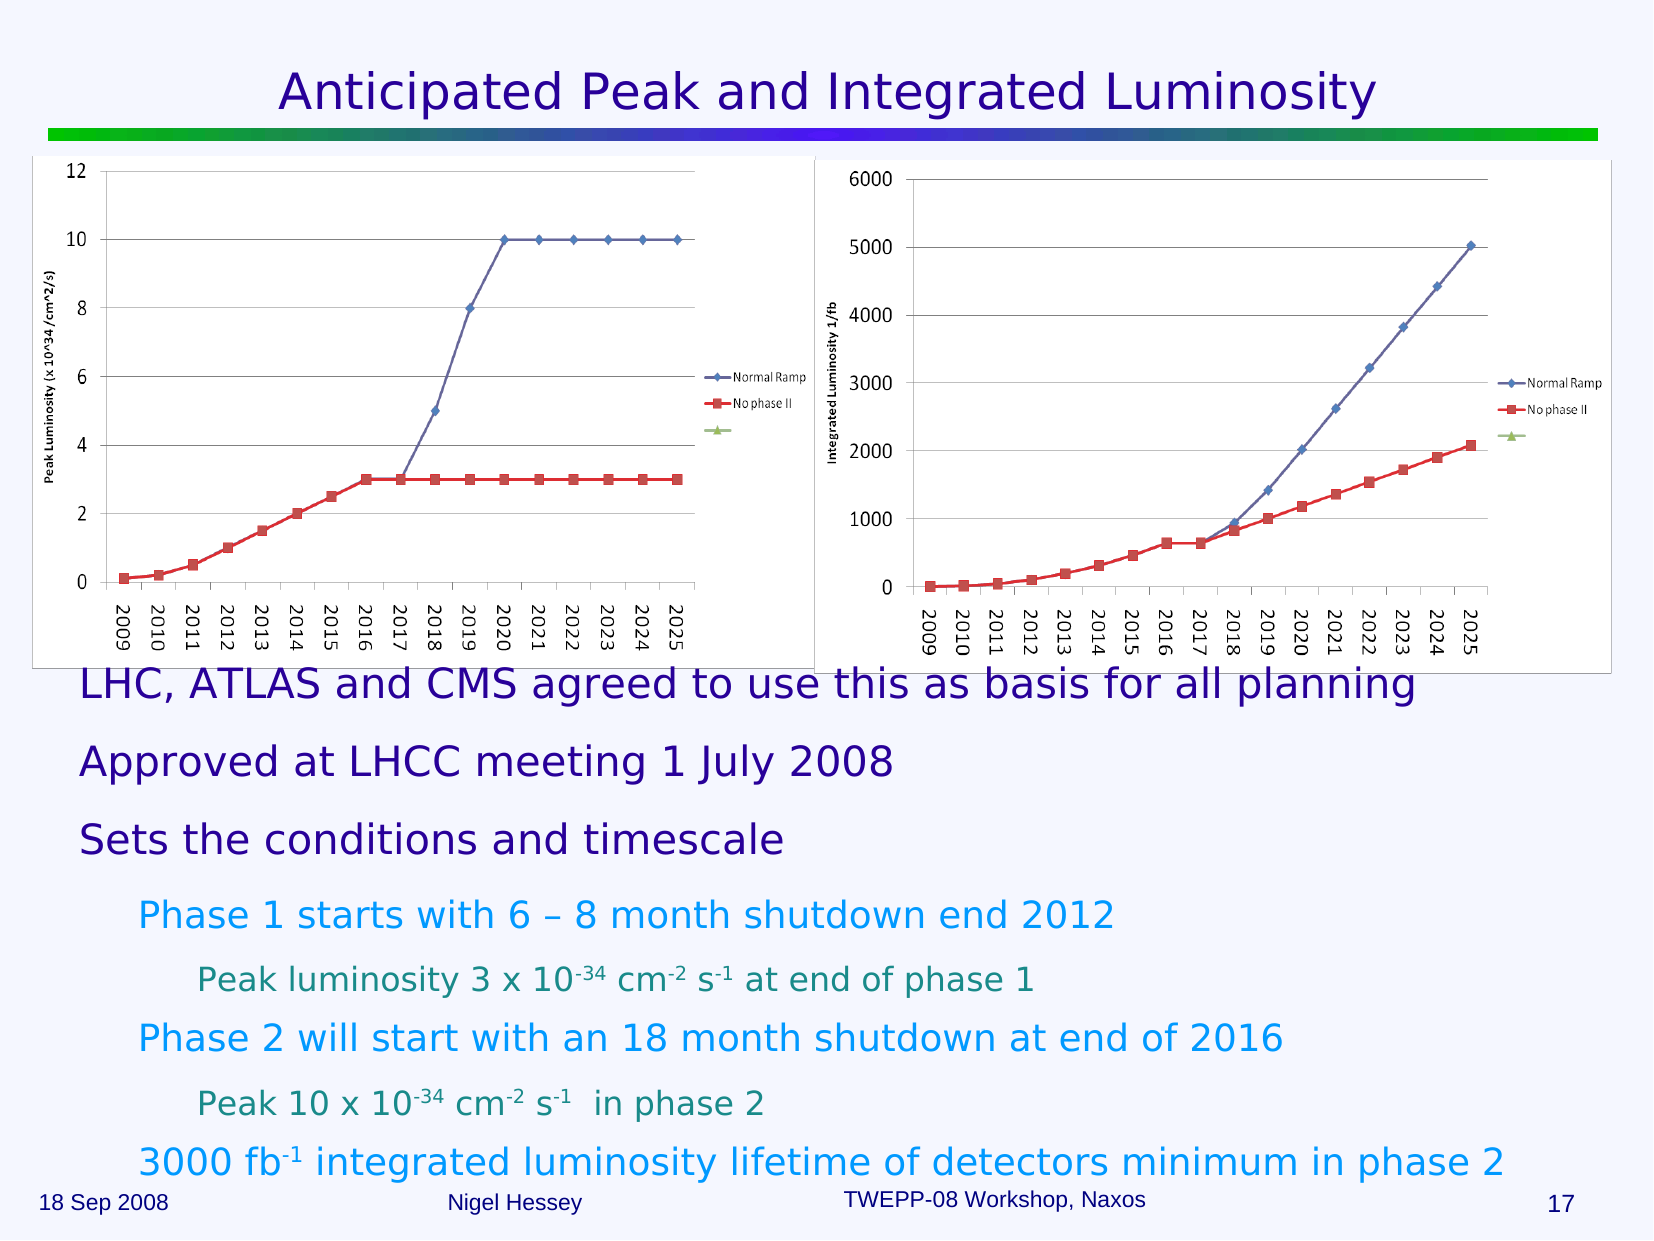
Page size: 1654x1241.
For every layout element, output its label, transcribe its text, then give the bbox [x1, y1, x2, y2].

picture [31, 156, 1612, 669]
picture [1563, 128, 1598, 141]
list LHC, ATLAS and CMS agreed to use this as basis for all planning Approved at LHCC meeting 1 July 2008 Sets the conditions and timescale Phase 1 starts with 6 – 8 month shutdown end 2012 Peak luminosity 3 x 10-34 cm-2 s-1 at end of phase 1 Phase 2 will start with an 18 month shutdown at end of 2016 Peak 10 x 10-34 cm-2 s-1 in phase 2 3000 fb-1 integrated luminosity lifetime of detectors minimum in phase 2 [61, 659, 1626, 1188]
picture [48, 128, 95, 141]
title Anticipated Peak and Integrated Luminosity [95, 37, 1563, 146]
